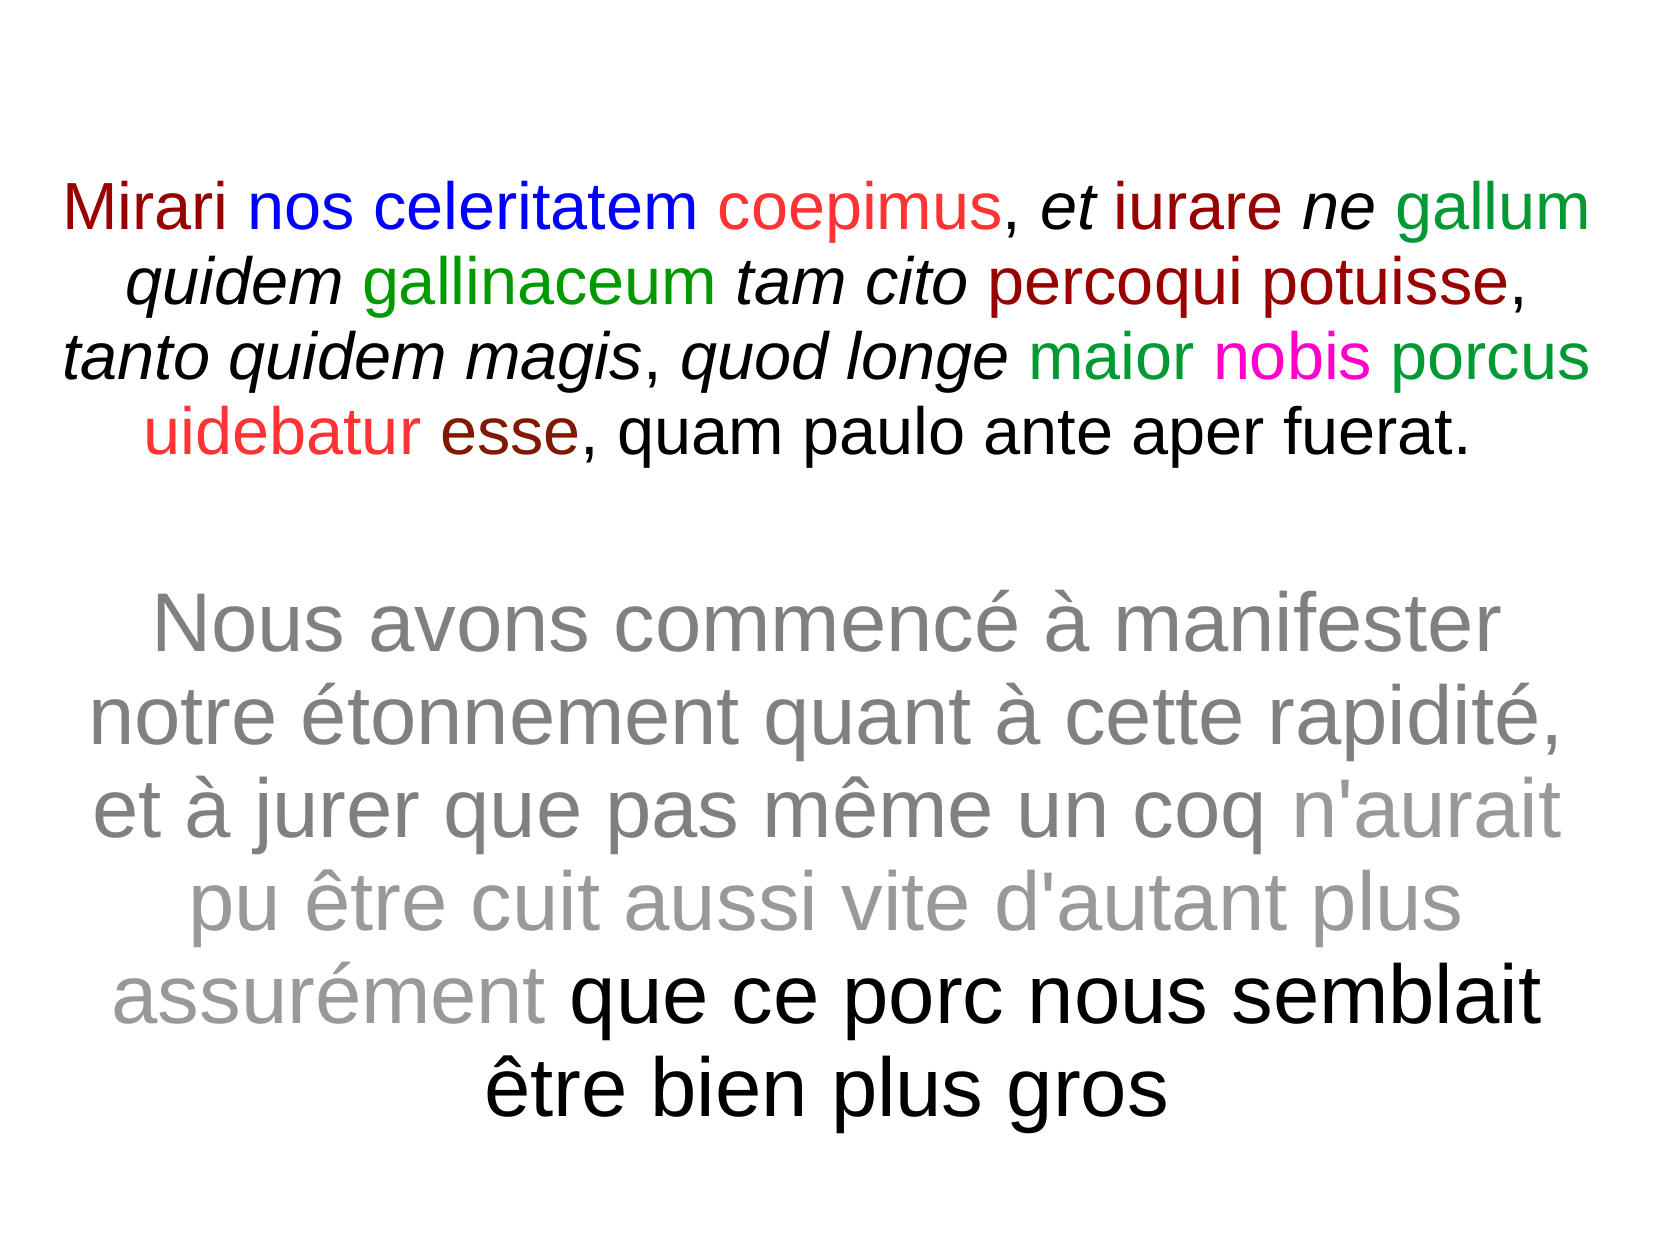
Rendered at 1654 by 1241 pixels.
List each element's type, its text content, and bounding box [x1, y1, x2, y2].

subtitle Nous avons commencé à manifester notre étonnement quant à cette rapidité, et à jurer que pas même un coq n'aurait pu être cuit aussi vite d'autant plus assurément que ce porc nous semblait être bien plus gros [82, 576, 1571, 1135]
title Mirari nos celeritatem coepimus, et iurare ne gallum quidem gallinaceum tam cito percoqui potuisse, tanto quidem magis, quod longe maior nobis porcus uidebatur esse, quam paulo ante aper fuerat. [47, 35, 1607, 603]
